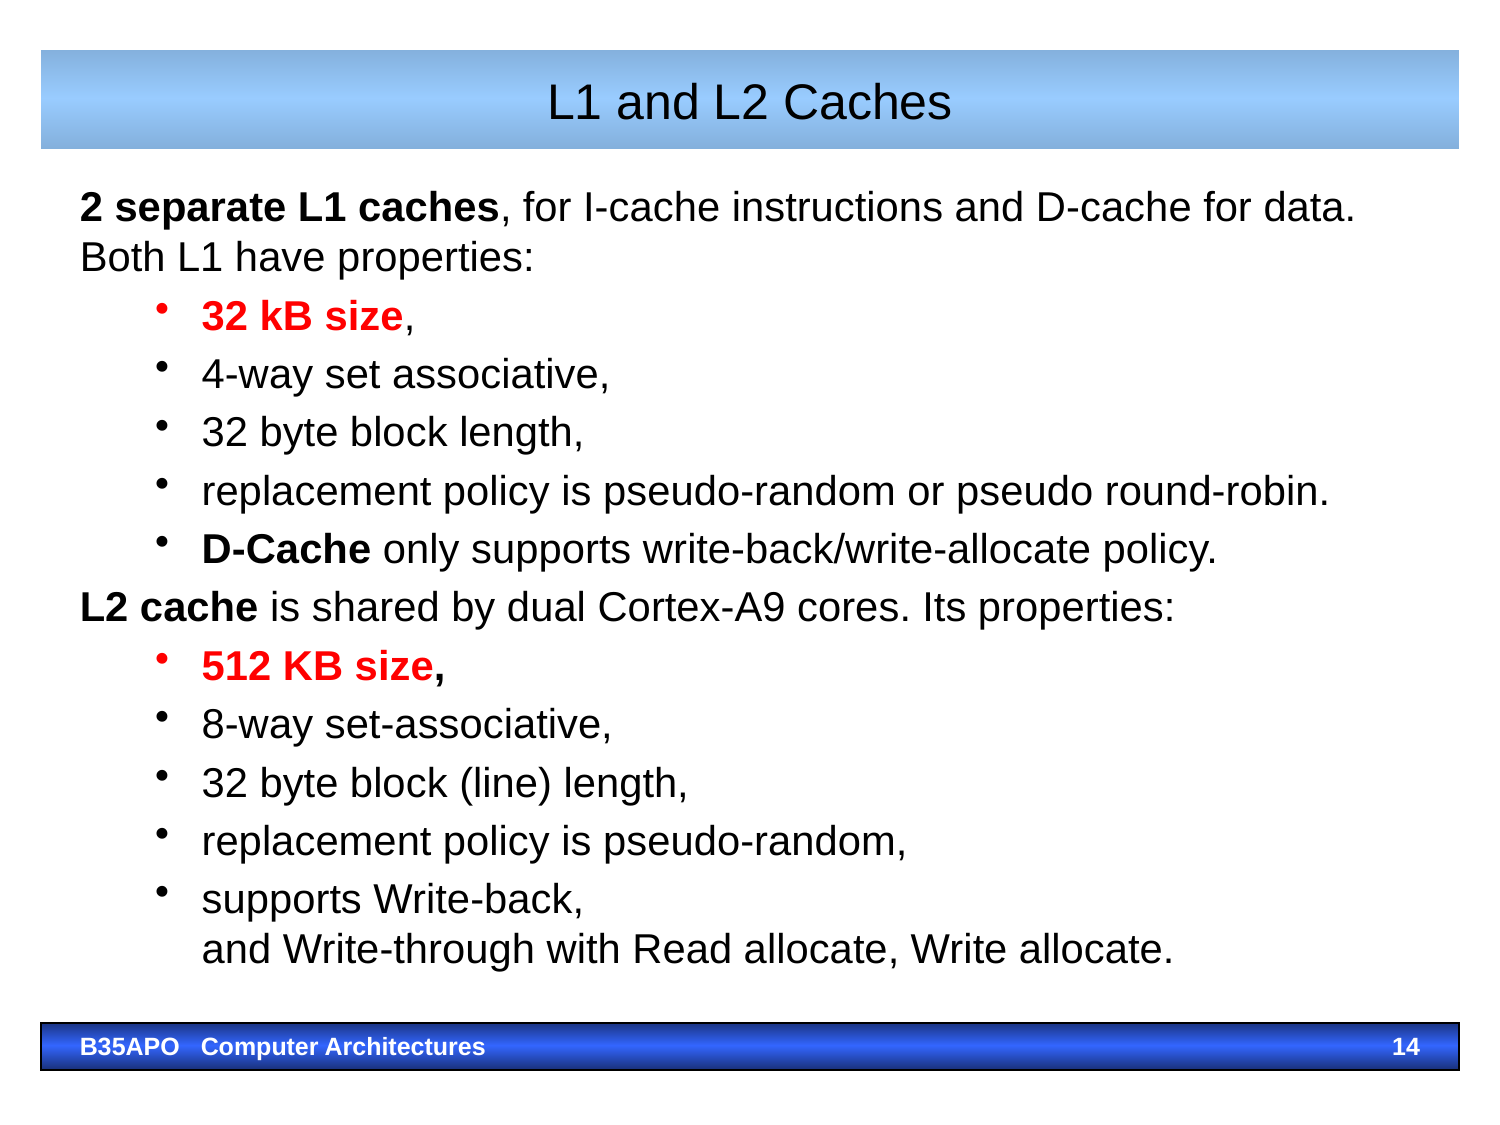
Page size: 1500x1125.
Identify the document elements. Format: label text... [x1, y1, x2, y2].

footer B35APO Computer Architectures [64, 1023, 1424, 1071]
title L1 and L2 Caches [41, 50, 1459, 149]
list 2 separate L1 caches, for I-cache instructions and D-cache for data. Both L1 have properties: 32 kB size, 4-way set associative, 32 byte block length, replacement policy is pseudo-random or pseudo round-robin. D-Cache only supports write-back/write-allocate policy. L2 cache is shared by dual Cortex-A9 cores. Its properties: 512 KB size, 8-way set-associative, 32 byte block (line) length, replacement policy is pseudo-random, supports Write-back, and Write-through with Read allocate, Write allocate. [64, 172, 1436, 1000]
slide_number <number> [1340, 1023, 1436, 1069]
